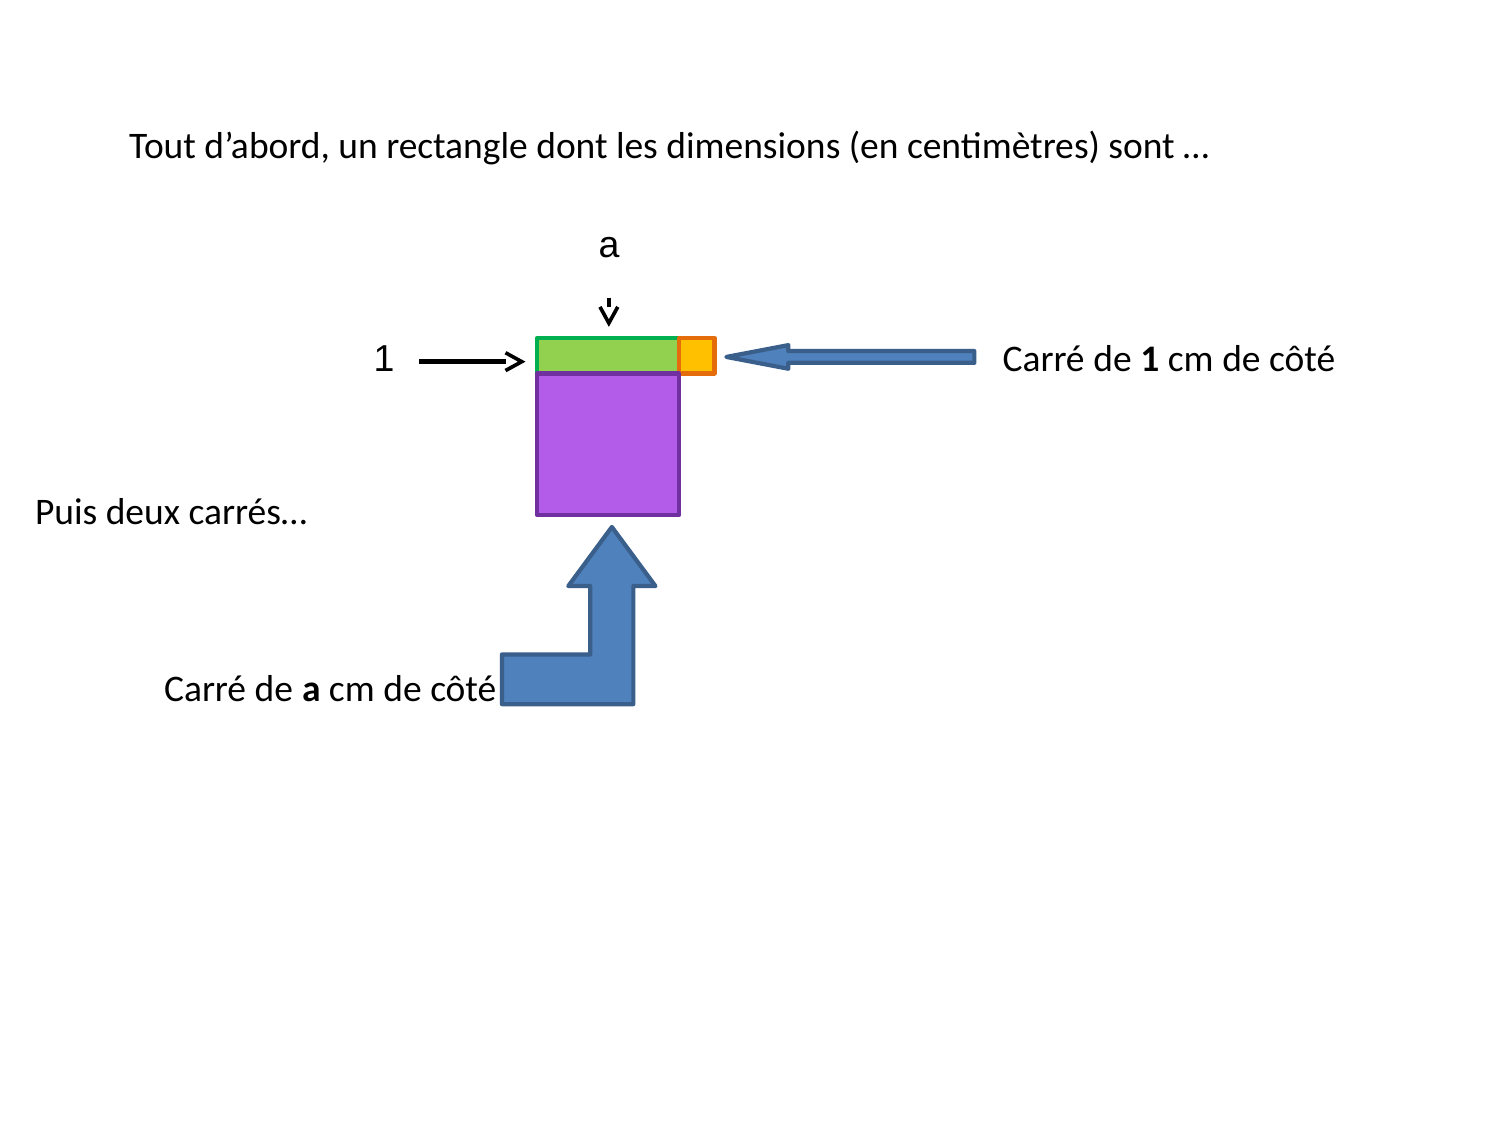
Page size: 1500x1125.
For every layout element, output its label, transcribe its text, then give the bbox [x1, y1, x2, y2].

text_box Puis deux carrés… [20, 479, 323, 540]
text_box [501, 527, 656, 705]
text_box [726, 345, 975, 369]
text_box a [583, 212, 635, 273]
text_box 1 [358, 326, 420, 387]
text_box Carré de 1 cm de côté [987, 326, 1351, 387]
text_box Tout d’abord, un rectangle dont les dimensions (en centimètres) sont … [114, 113, 1226, 174]
text_box Carré de a cm de côté [149, 656, 512, 717]
text_box [537, 338, 715, 516]
